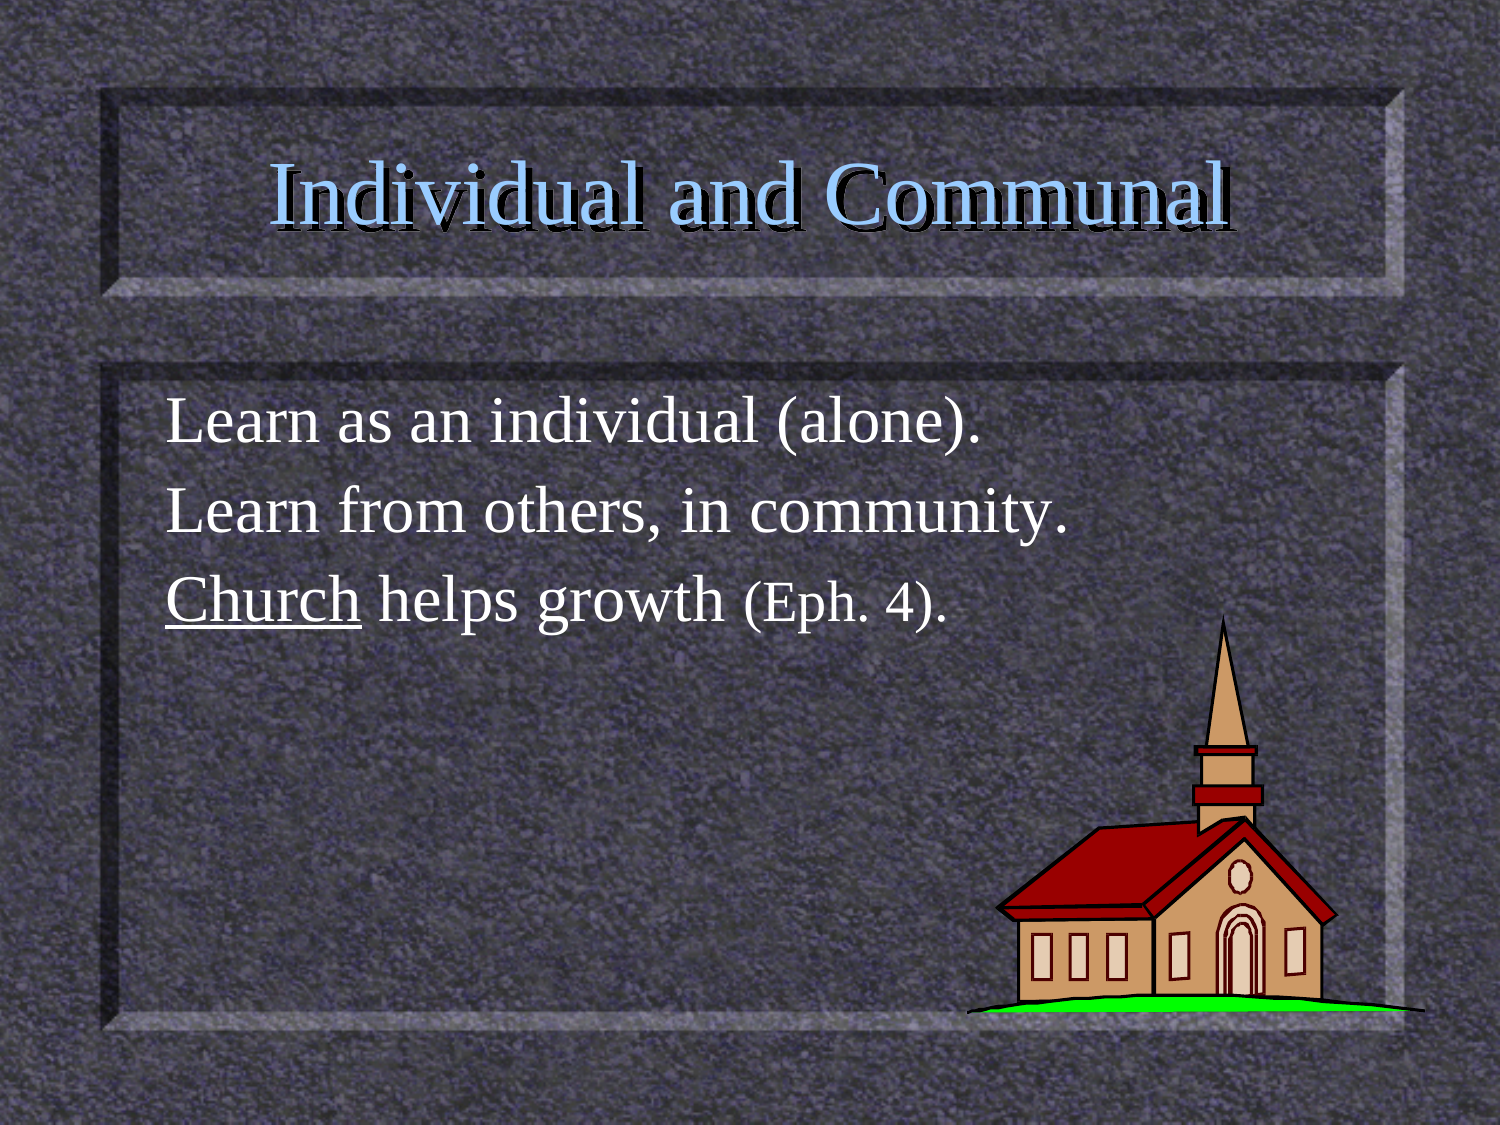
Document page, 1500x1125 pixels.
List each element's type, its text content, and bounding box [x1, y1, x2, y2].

list Learn as an individual (alone). Learn from others, in community. Church helps growth (Eph. 4). [149, 374, 1375, 1000]
picture [0, 0, 1500, 1125]
title Individual and Communal [150, 135, 1351, 253]
